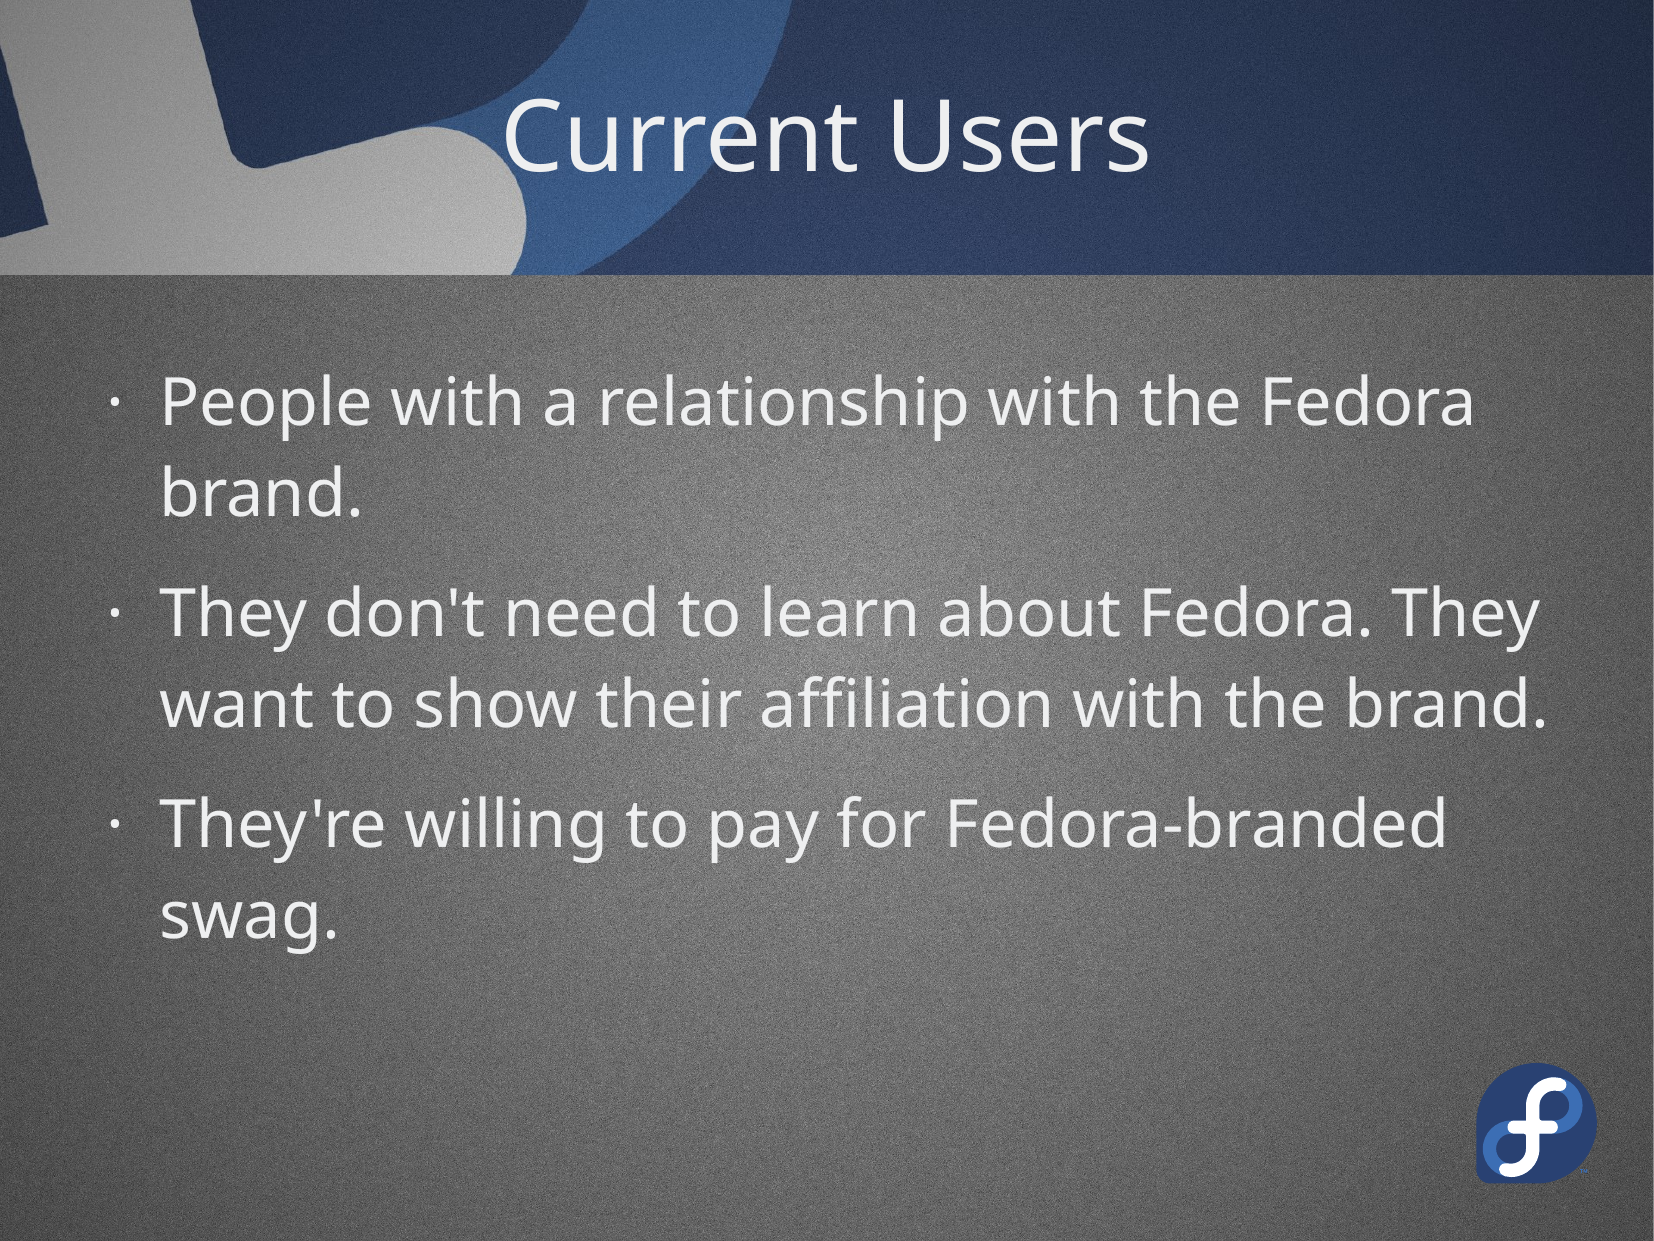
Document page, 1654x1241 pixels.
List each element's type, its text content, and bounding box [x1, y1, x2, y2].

title Current Users [88, 29, 1565, 237]
picture [0, 0, 1654, 1241]
list People with a relationship with the Fedora brand. They don't need to learn about Fedora. They want to show their affiliation with the brand. They're willing to pay for Fedora-branded swag. [88, 354, 1565, 1063]
